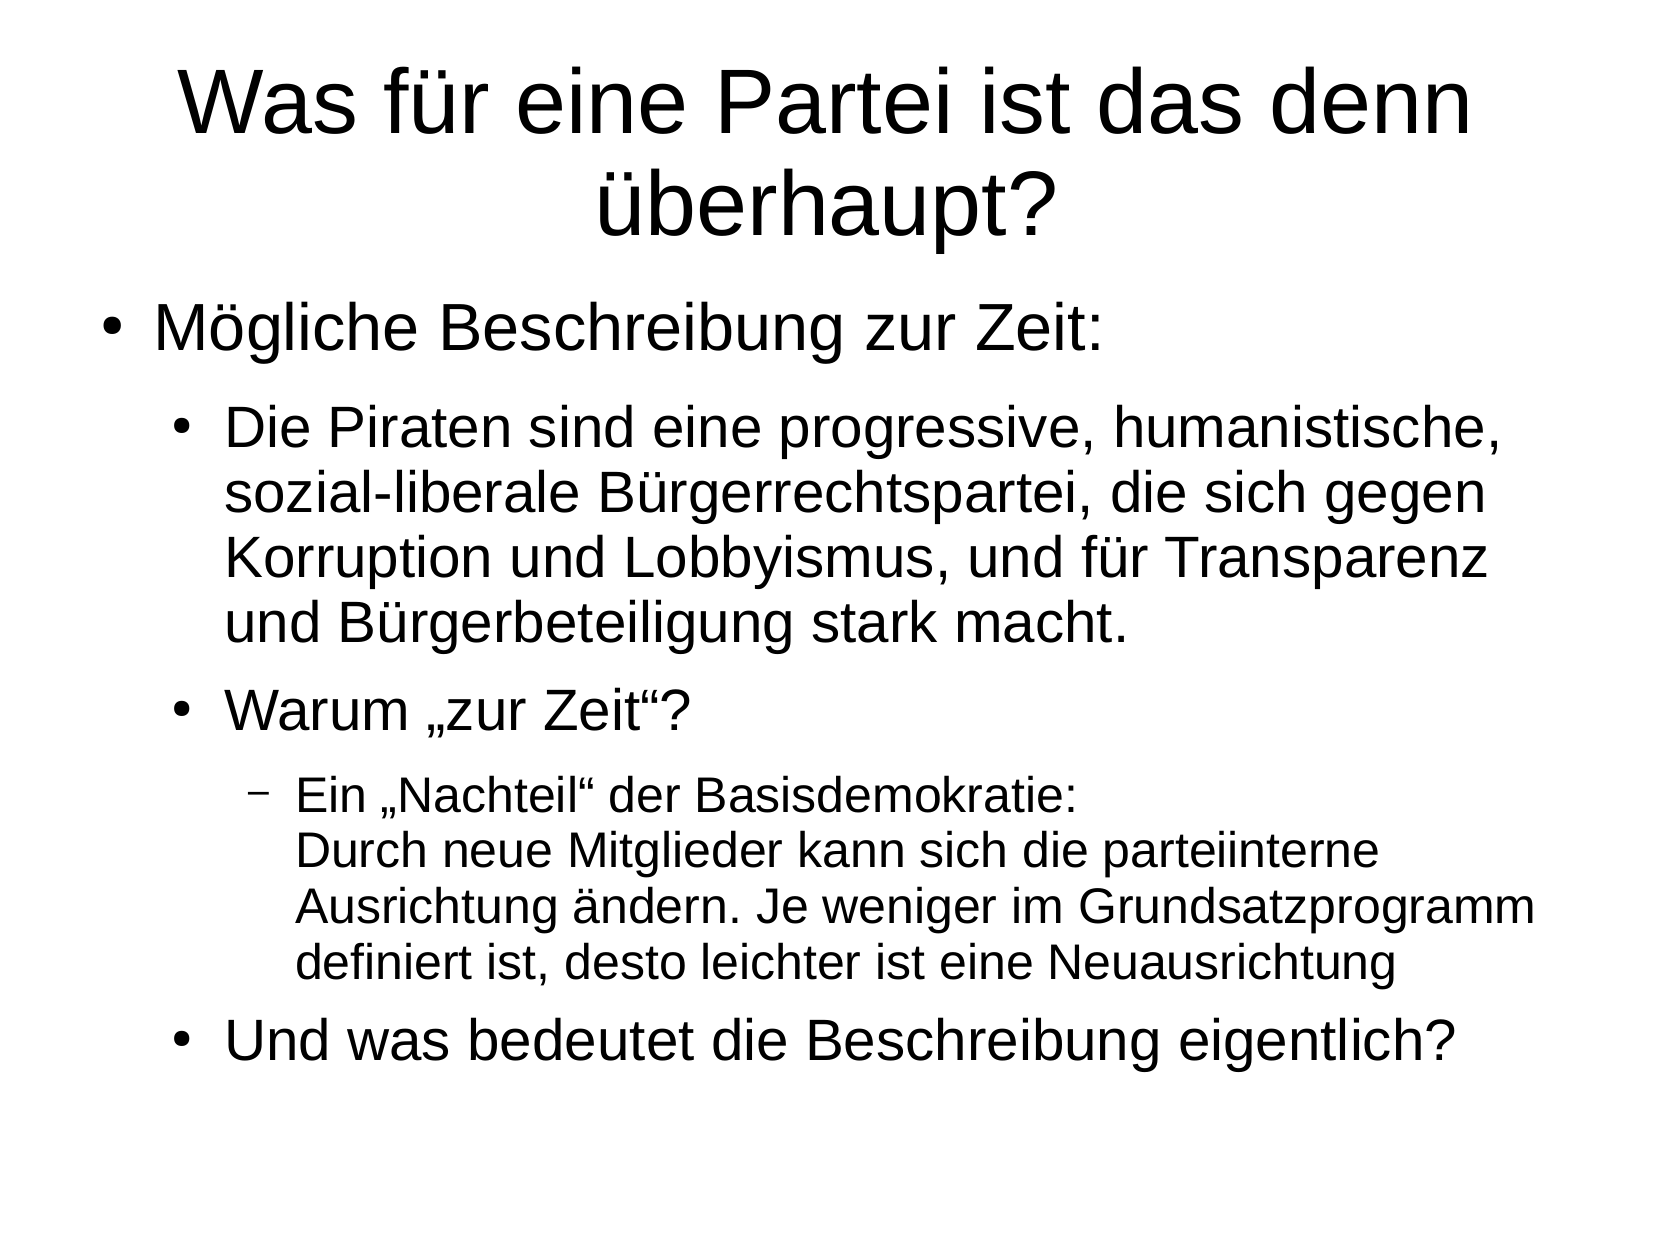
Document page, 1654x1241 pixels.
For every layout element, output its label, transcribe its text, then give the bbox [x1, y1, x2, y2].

list Mögliche Beschreibung zur Zeit: Die Piraten sind eine progressive, humanistische, sozial-liberale Bürgerrechtspartei, die sich gegen Korruption und Lobbyismus, und für Transparenz und Bürgerbeteiligung stark macht. Warum „zur Zeit“? Ein „Nachteil“ der Basisdemokratie: Durch neue Mitglieder kann sich die parteiinterne Ausrichtung ändern. Je weniger im Grundsatzprogramm definiert ist, desto leichter ist eine Neuausrichtung Und was bedeutet die Beschreibung eigentlich? [82, 290, 1571, 1109]
title Was für eine Partei ist das denn überhaupt? [82, 49, 1571, 257]
